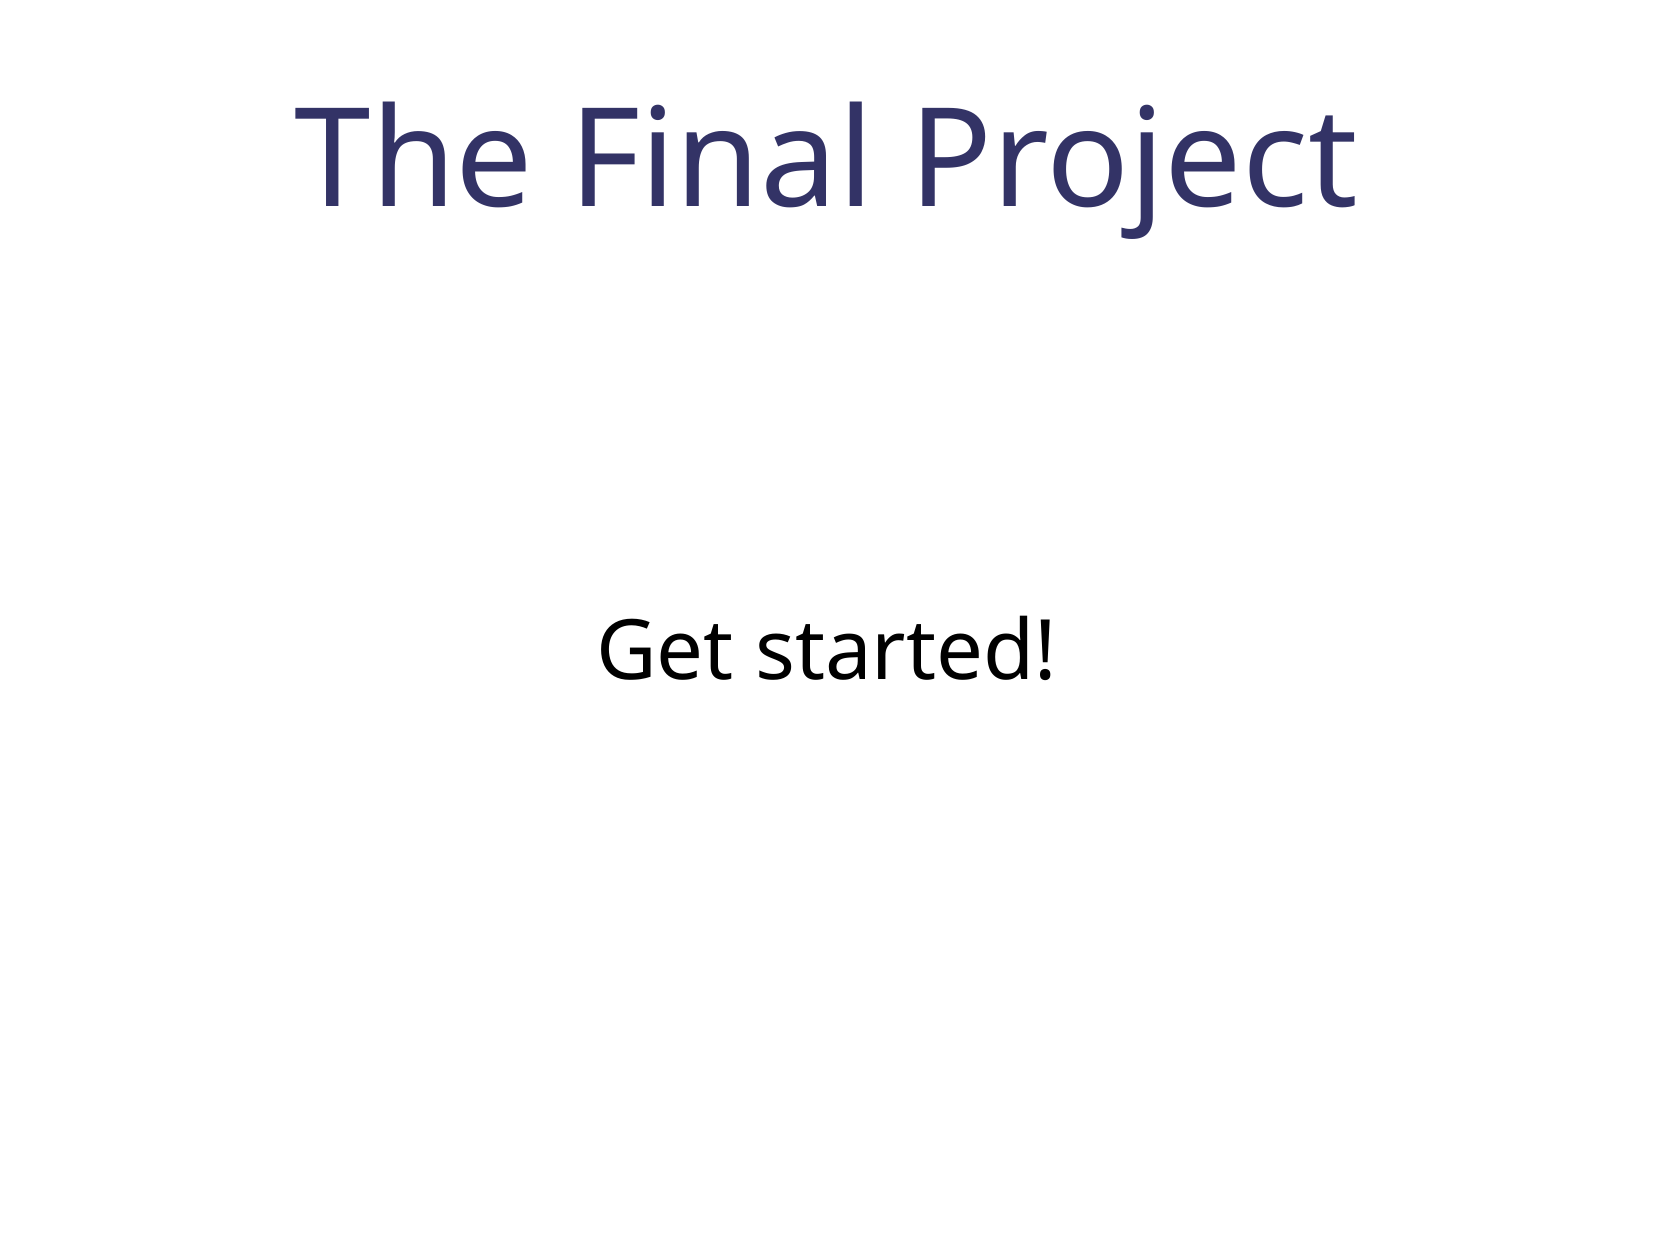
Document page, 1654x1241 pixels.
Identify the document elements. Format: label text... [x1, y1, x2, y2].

title The Final Project [82, 49, 1571, 257]
subtitle Get started! [82, 590, 1571, 1109]
